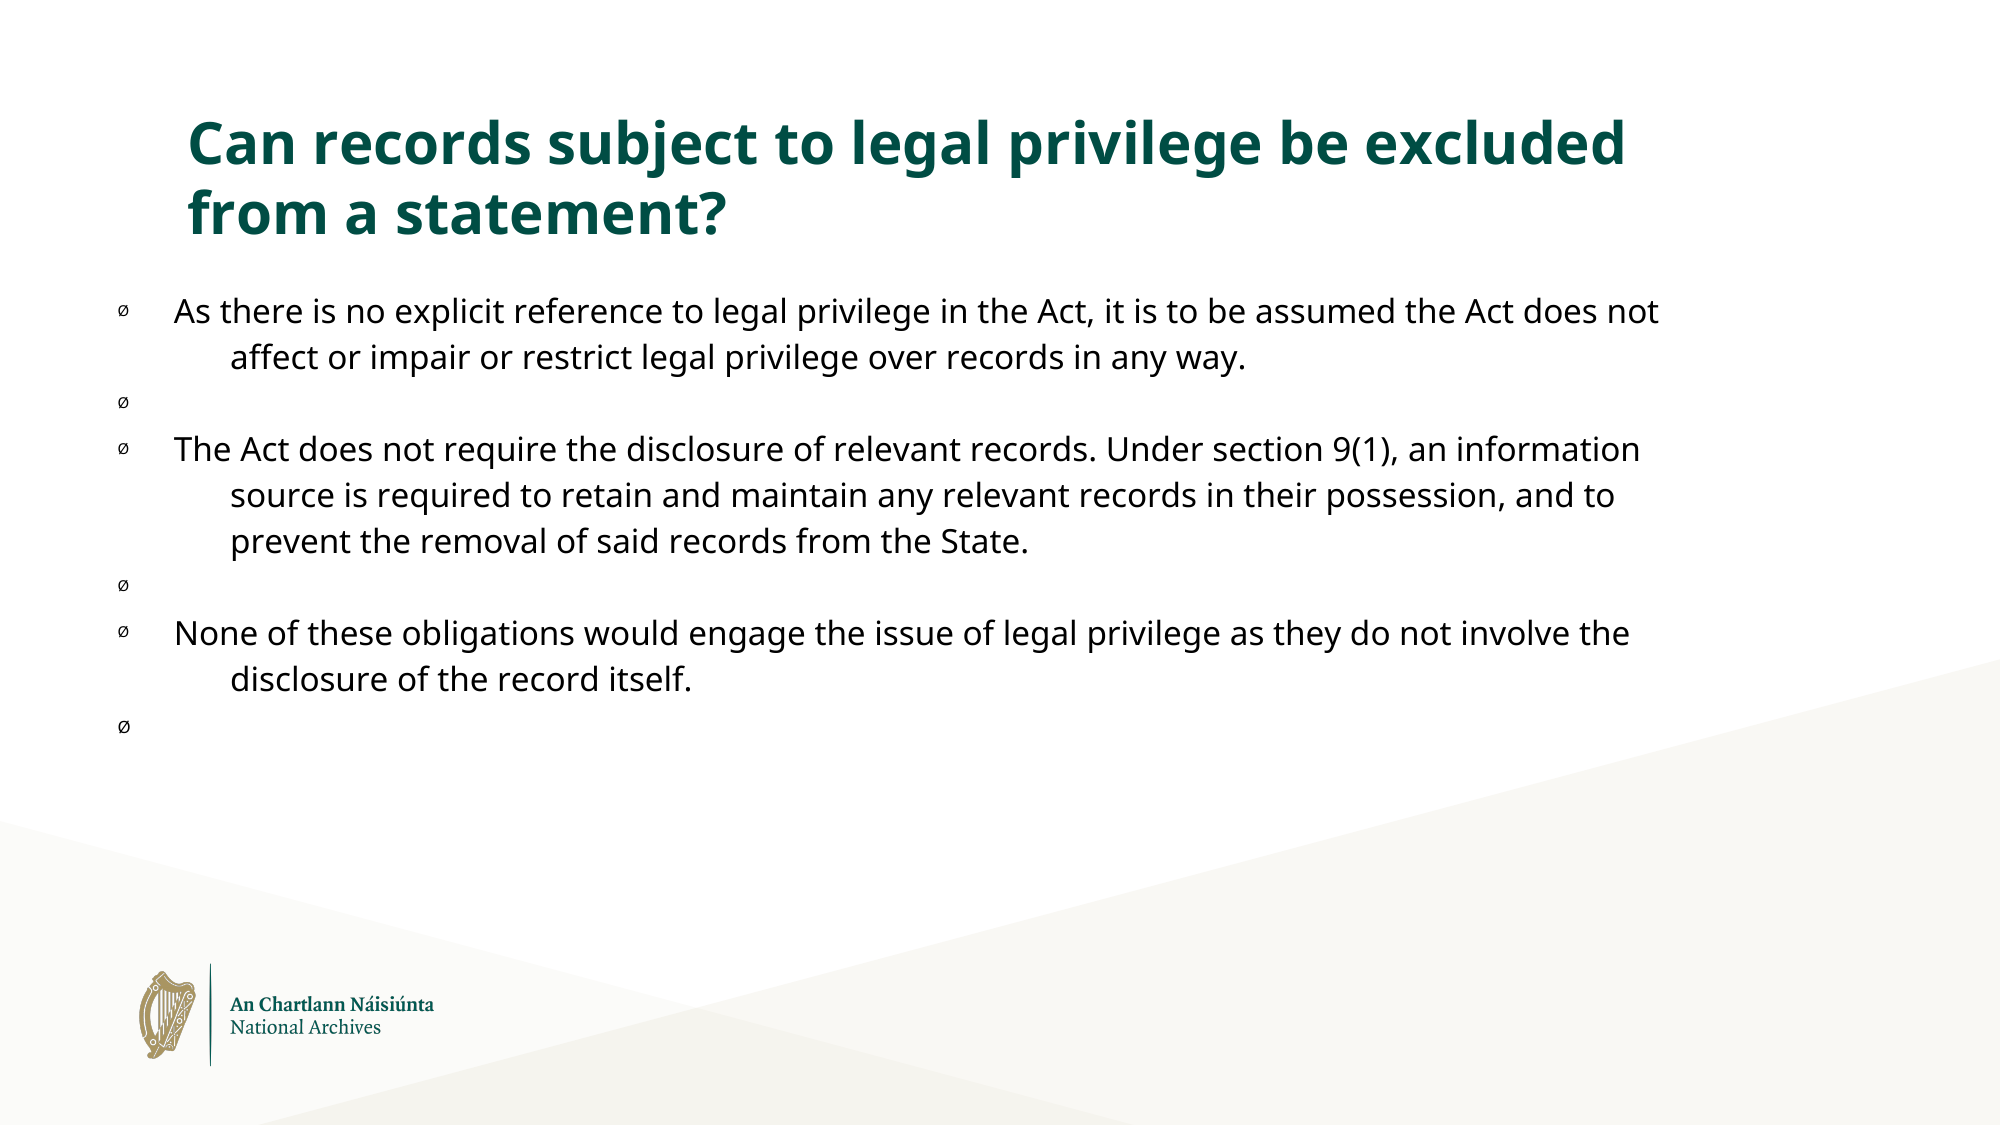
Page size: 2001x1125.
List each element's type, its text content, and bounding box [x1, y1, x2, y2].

text_box Can records subject to legal privilege be excluded from a statement? [167, 86, 1787, 247]
text_box As there is no explicit reference to legal privilege in the Act, it is to be assumed the Act does not affect or impair or restrict legal privilege over records in any way. The Act does not require the disclosure of relevant records. Under section 9(1), an information source is required to retain and maintain any relevant records in their possession, and to prevent the removal of said records from the State. None of these obligations would engage the issue of legal privilege as they do not involve the disclosure of the record itself. [102, 277, 1700, 881]
text_box [0, 659, 2000, 1125]
picture [135, 960, 439, 1070]
